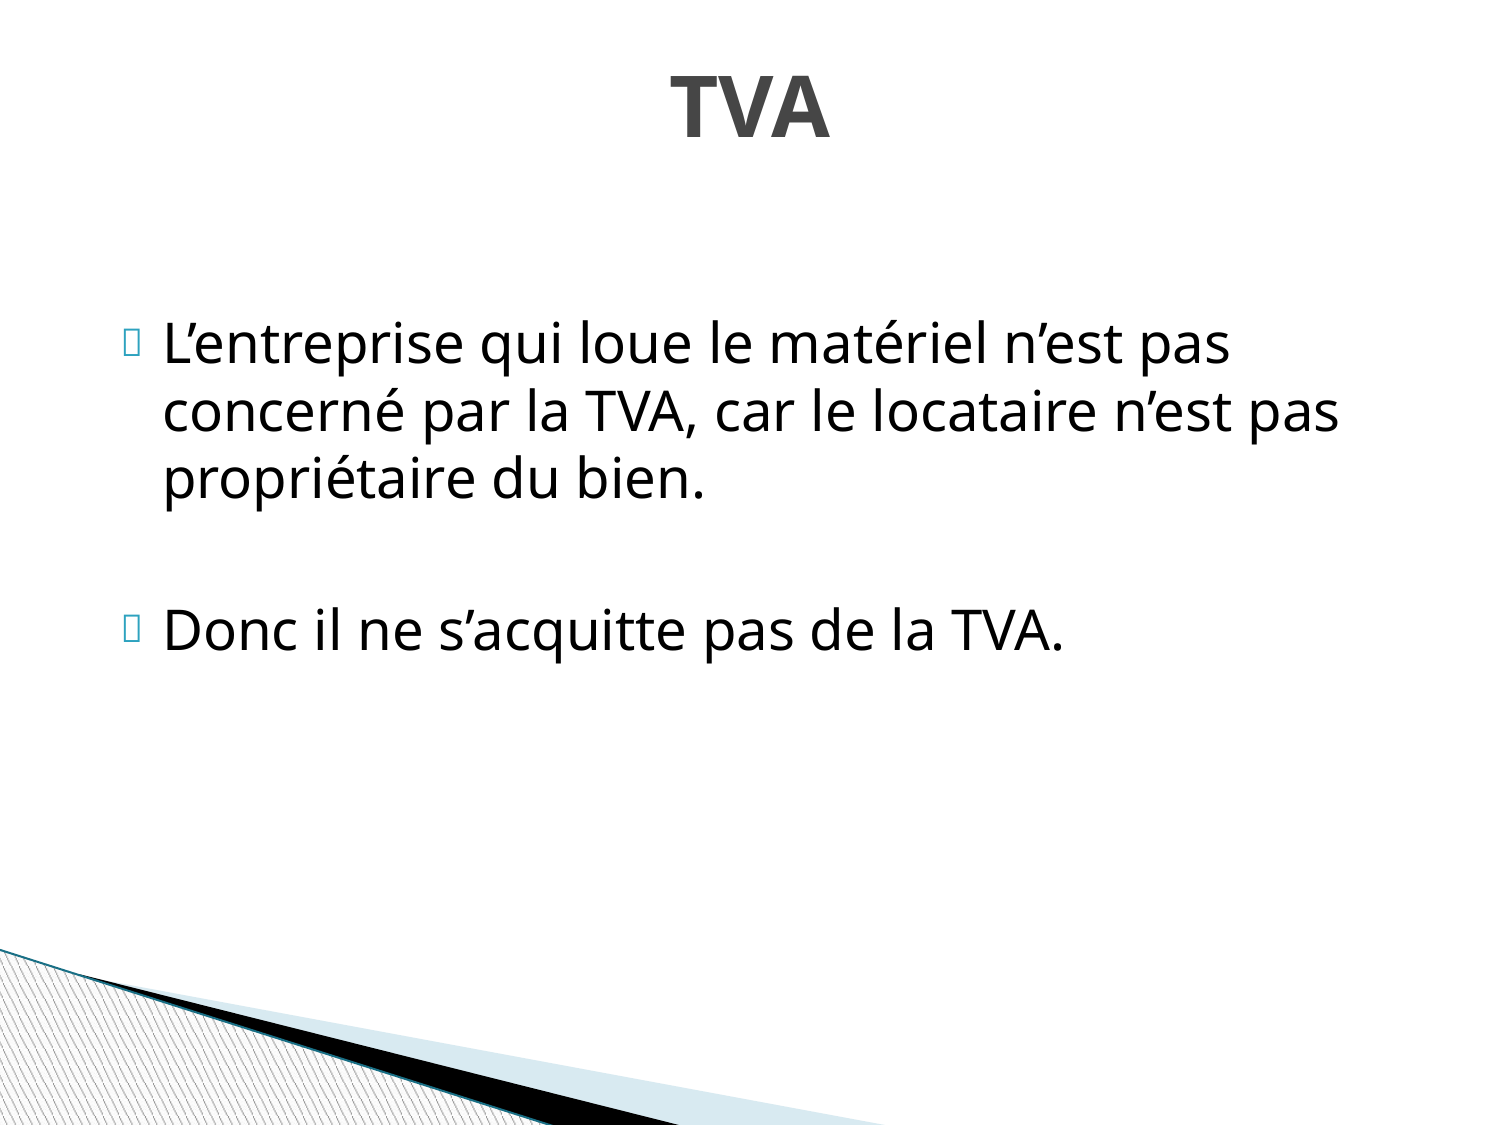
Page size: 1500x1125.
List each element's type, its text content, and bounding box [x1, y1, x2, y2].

list L’entreprise qui loue le matériel n’est pas concerné par la TVA, car le locataire n’est pas propriétaire du bien. Donc il ne s’acquitte pas de la TVA. [87, 299, 1438, 720]
title TVA [75, 45, 1425, 233]
picture [0, 952, 543, 1125]
